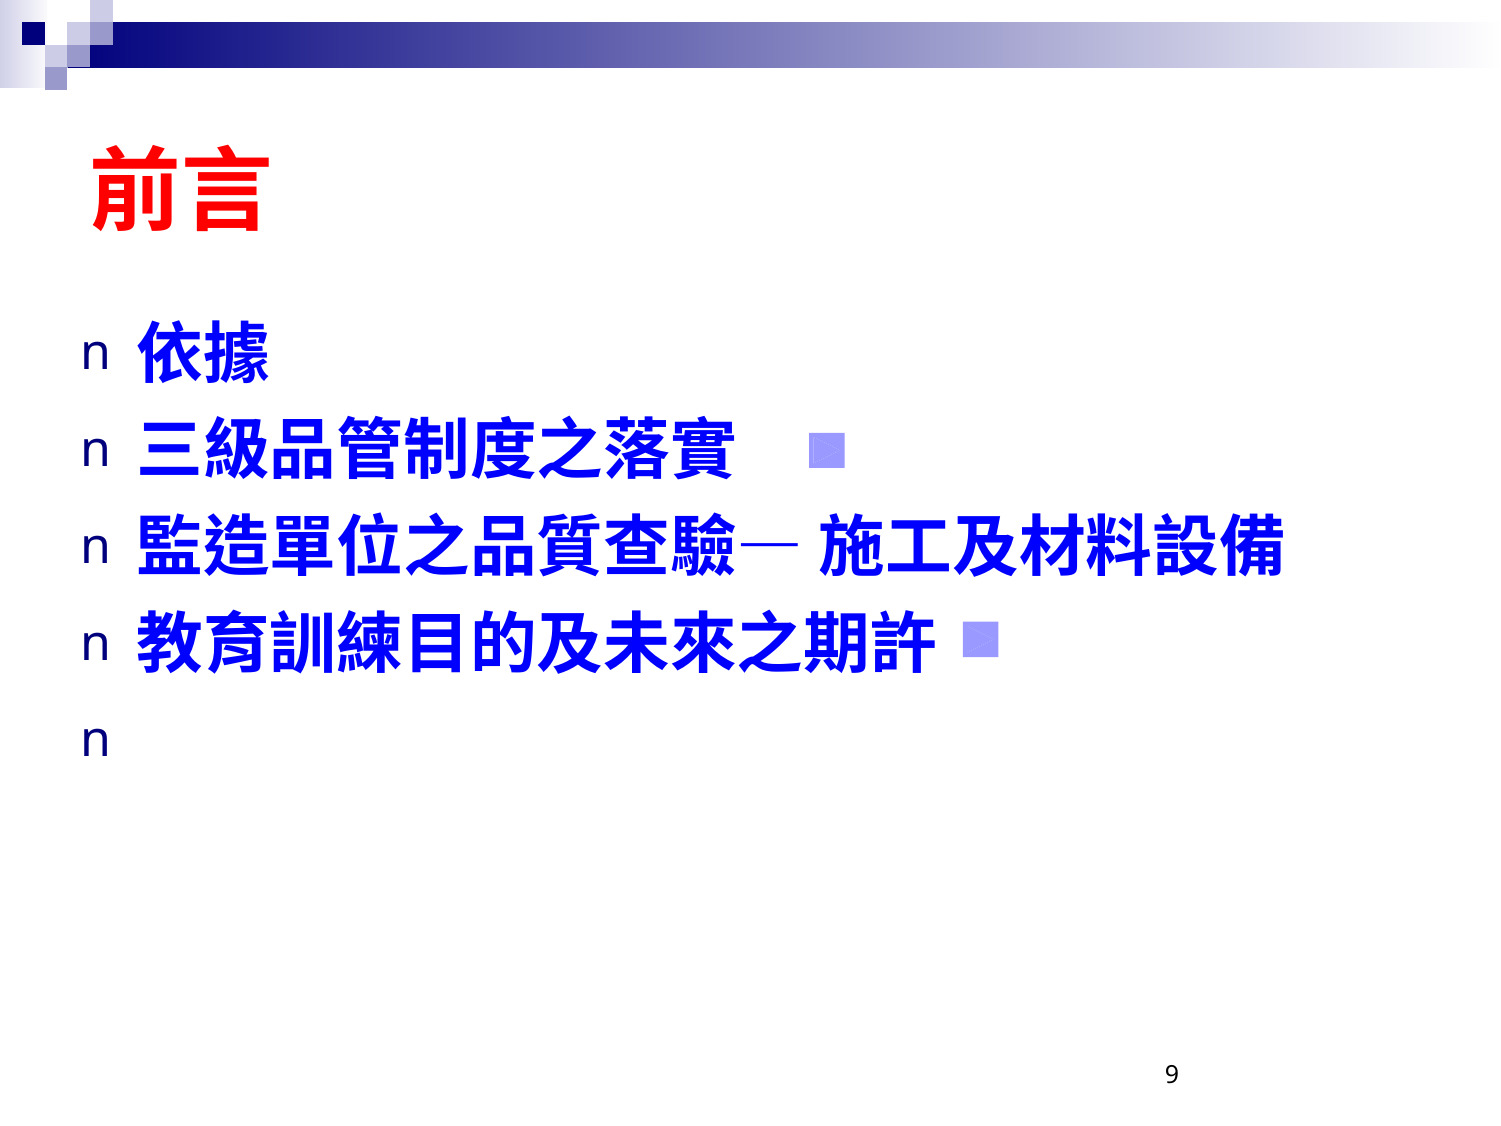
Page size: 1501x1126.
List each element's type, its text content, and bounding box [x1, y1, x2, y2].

title 前言 [74, 75, 1426, 300]
text_box [962, 621, 999, 658]
text_box [1149, 1025, 1501, 1101]
text_box [809, 432, 845, 468]
list 依據 三級品管制度之落實 監造單位之品質查驗— 施工及材料設備 教育訓練目的及未來之期許 [65, 302, 1415, 941]
